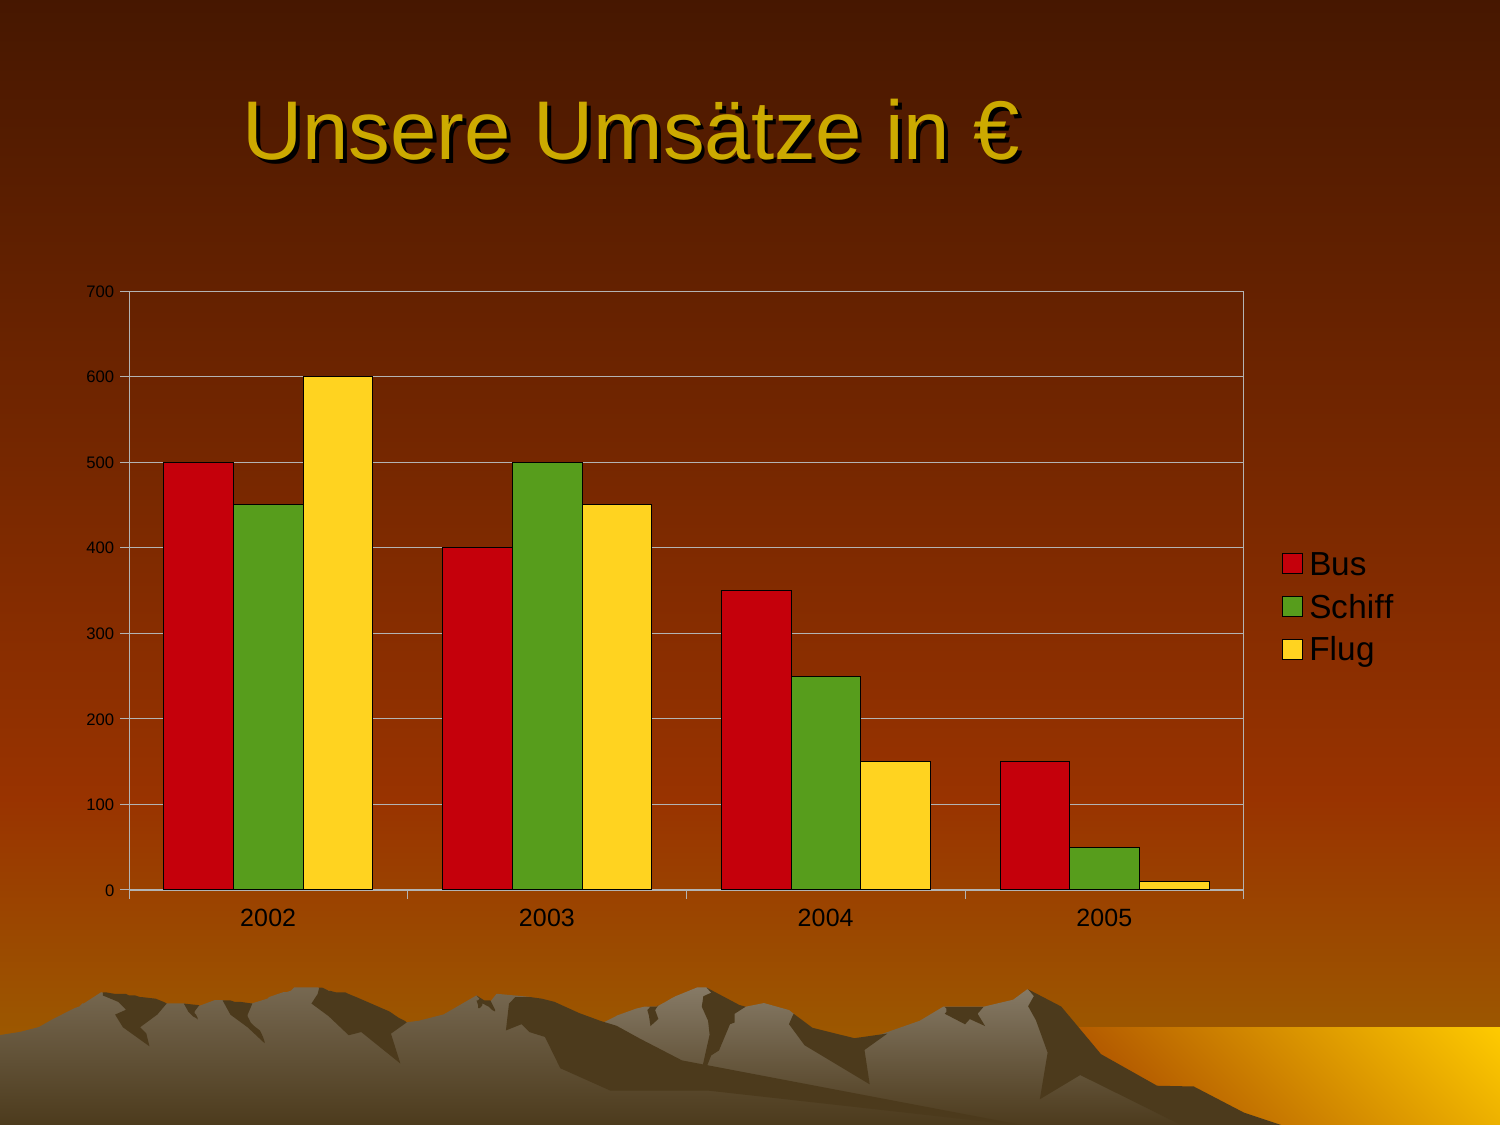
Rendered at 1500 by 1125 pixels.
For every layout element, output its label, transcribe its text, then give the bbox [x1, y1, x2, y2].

chart [59, 268, 1418, 945]
title Unsere Umsätze in € [74, 37, 1211, 225]
